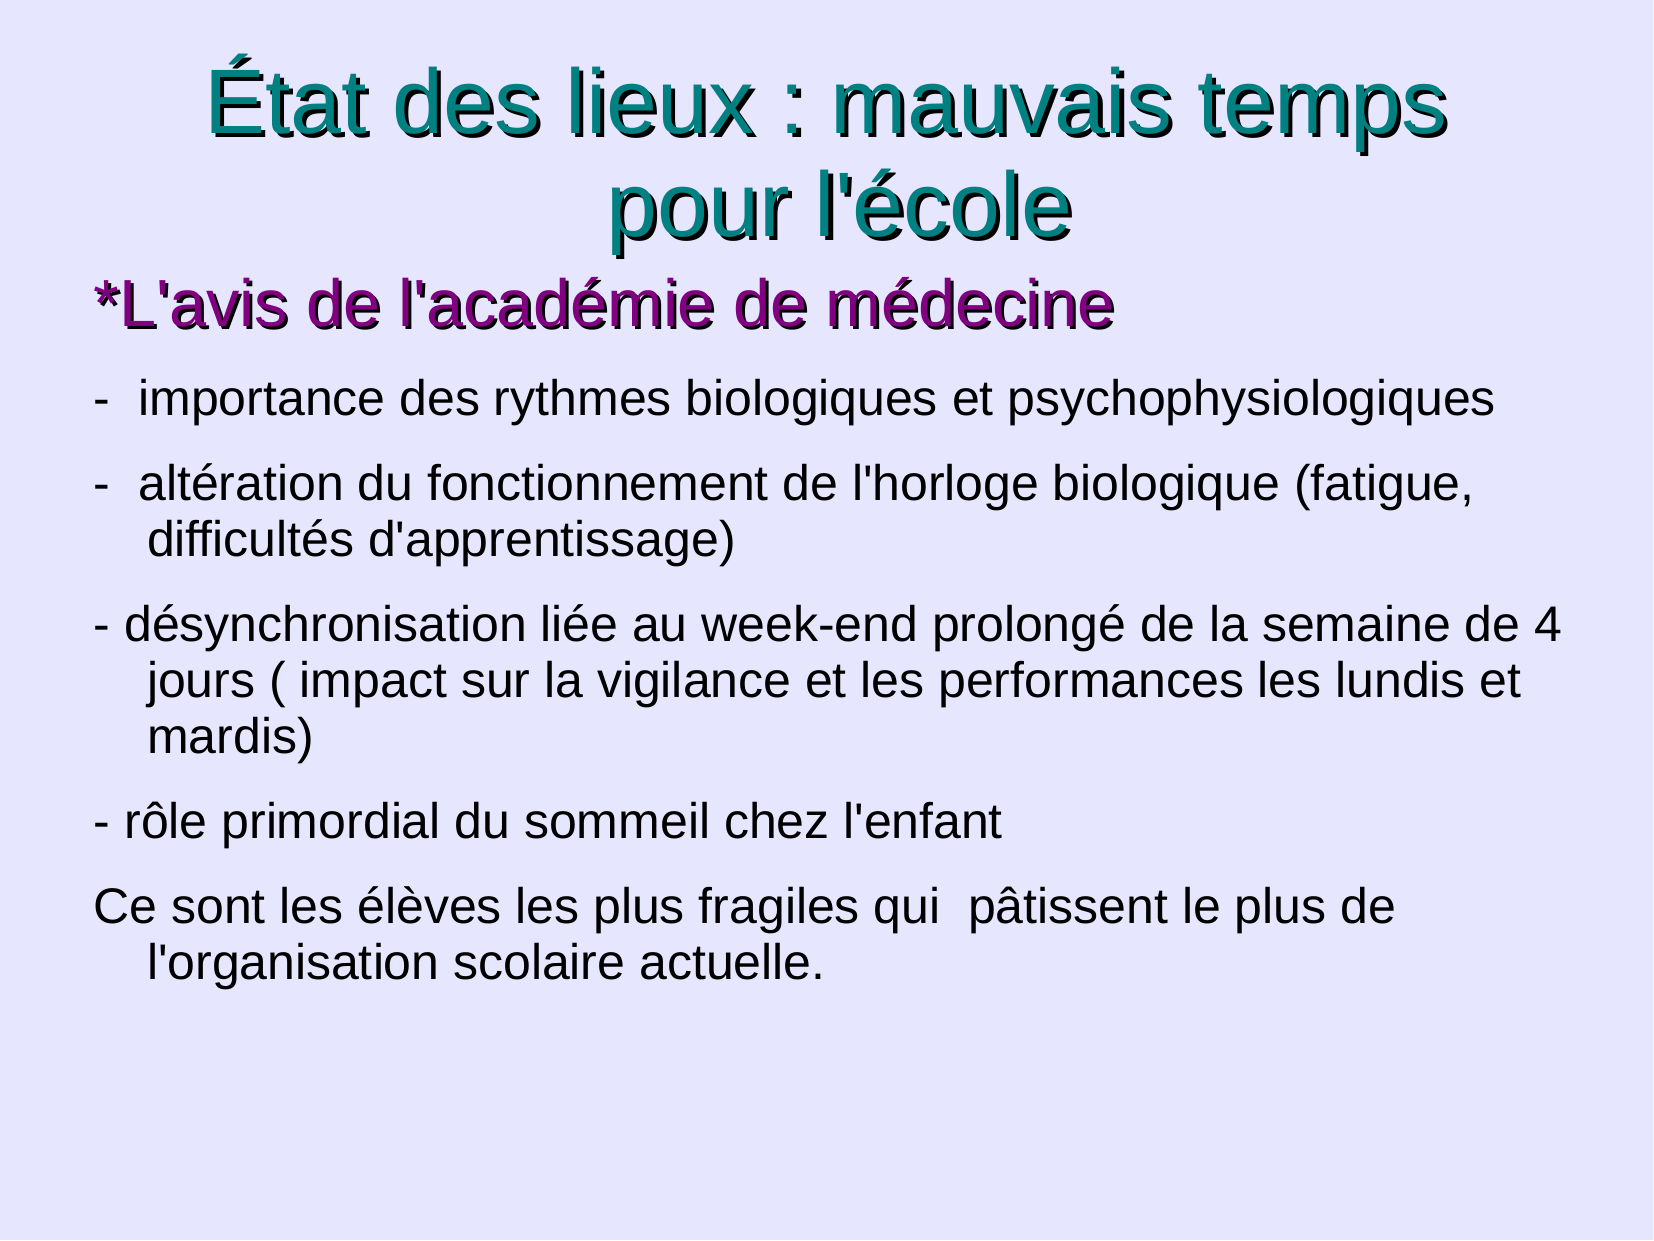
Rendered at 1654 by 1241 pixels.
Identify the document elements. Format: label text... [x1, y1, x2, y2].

title État des lieux : mauvais temps pour l'école [82, 50, 1571, 256]
list *L'avis de l'académie de médecine - importance des rythmes biologiques et psychophysiologiques - altération du fonctionnement de l'horloge biologique (fatigue, difficultés d'apprentissage) - désynchronisation liée au week-end prolongé de la semaine de 4 jours ( impact sur la vigilance et les performances les lundis et mardis) - rôle primordial du sommeil chez l'enfant Ce sont les élèves les plus fragiles qui pâtissent le plus de l'organisation scolaire actuelle. [76, 265, 1565, 1093]
